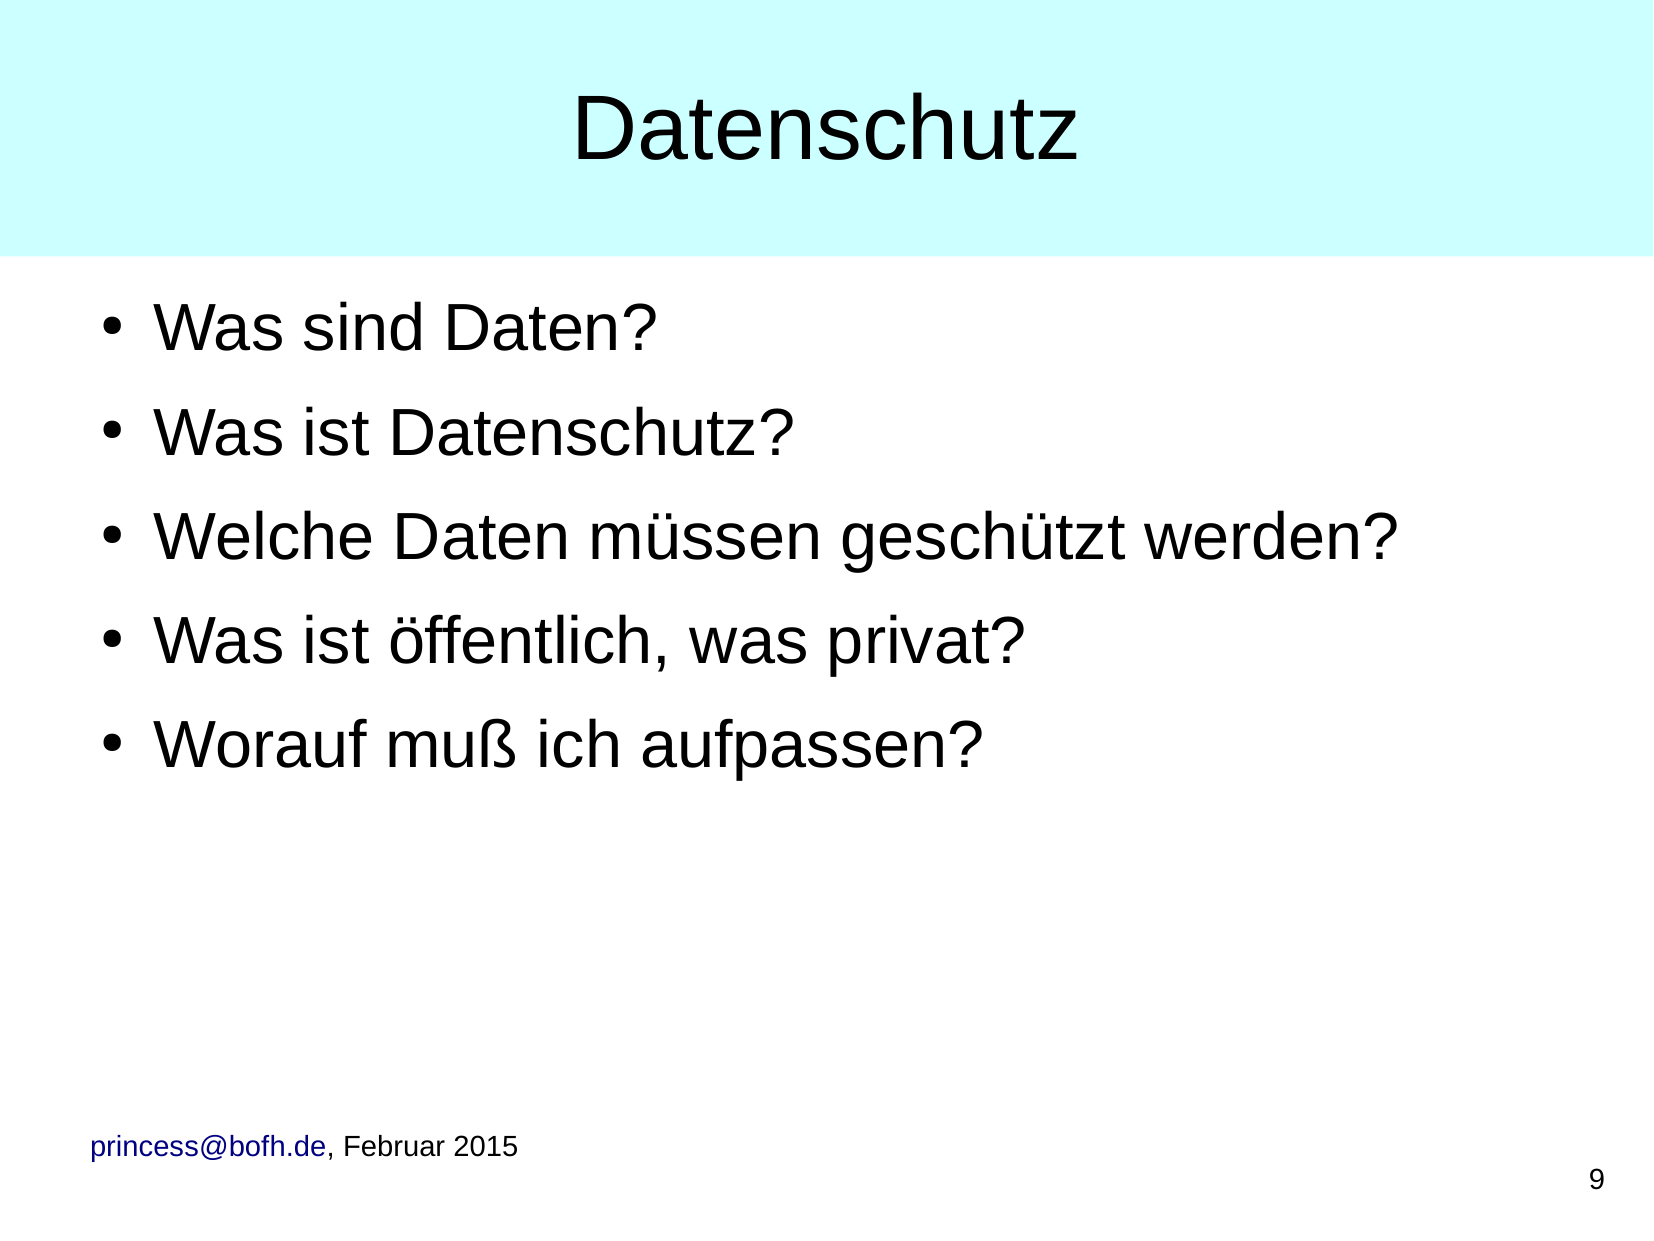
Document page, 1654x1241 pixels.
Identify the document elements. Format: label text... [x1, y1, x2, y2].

title Datenschutz [0, 0, 1654, 257]
list Was sind Daten? Was ist Datenschutz? Welche Daten müssen geschützt werden? Was ist öffentlich, was privat? Worauf muß ich aufpassen? [82, 290, 1571, 1010]
